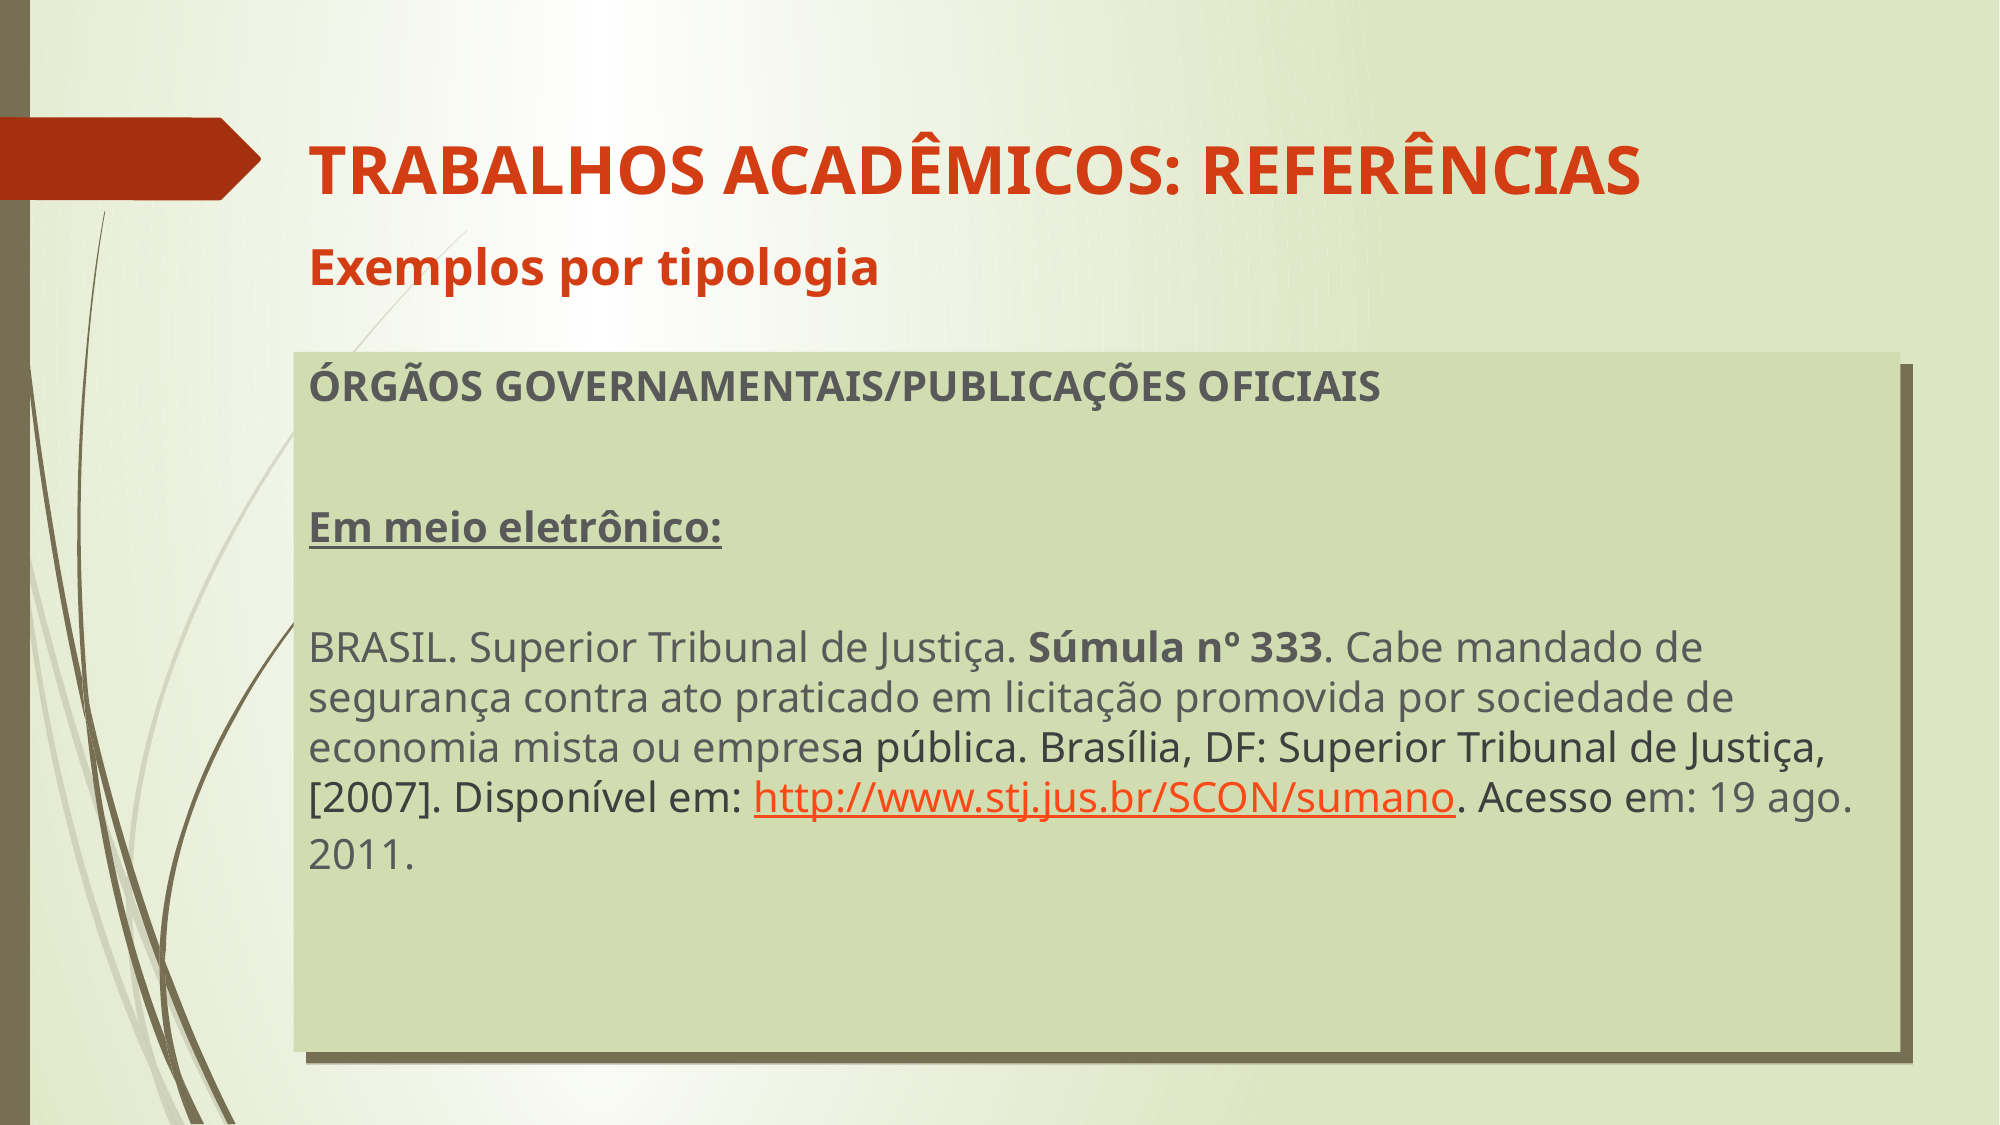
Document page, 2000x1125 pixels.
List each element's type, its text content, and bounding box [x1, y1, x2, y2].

text_box Exemplos por tipologia [293, 228, 1872, 330]
text_box TRABALHOS ACADÊMICOS: REFERÊNCIAS [293, 120, 1937, 233]
list ÓRGÃOS GOVERNAMENTAIS/PUBLICAÇÕES OFICIAIS Em meio eletrônico: BRASIL. Superior Tribunal de Justiça. Súmula nº 333. Cabe mandado de segurança contra ato praticado em licitação promovida por sociedade de economia mista ou empresa pública. Brasília, DF: Superior Tribunal de Justiça, [2007]. Disponível em: http://www.stj.jus.br/SCON/sumano. Acesso em: 19 ago. 2011. [293, 351, 1901, 1052]
